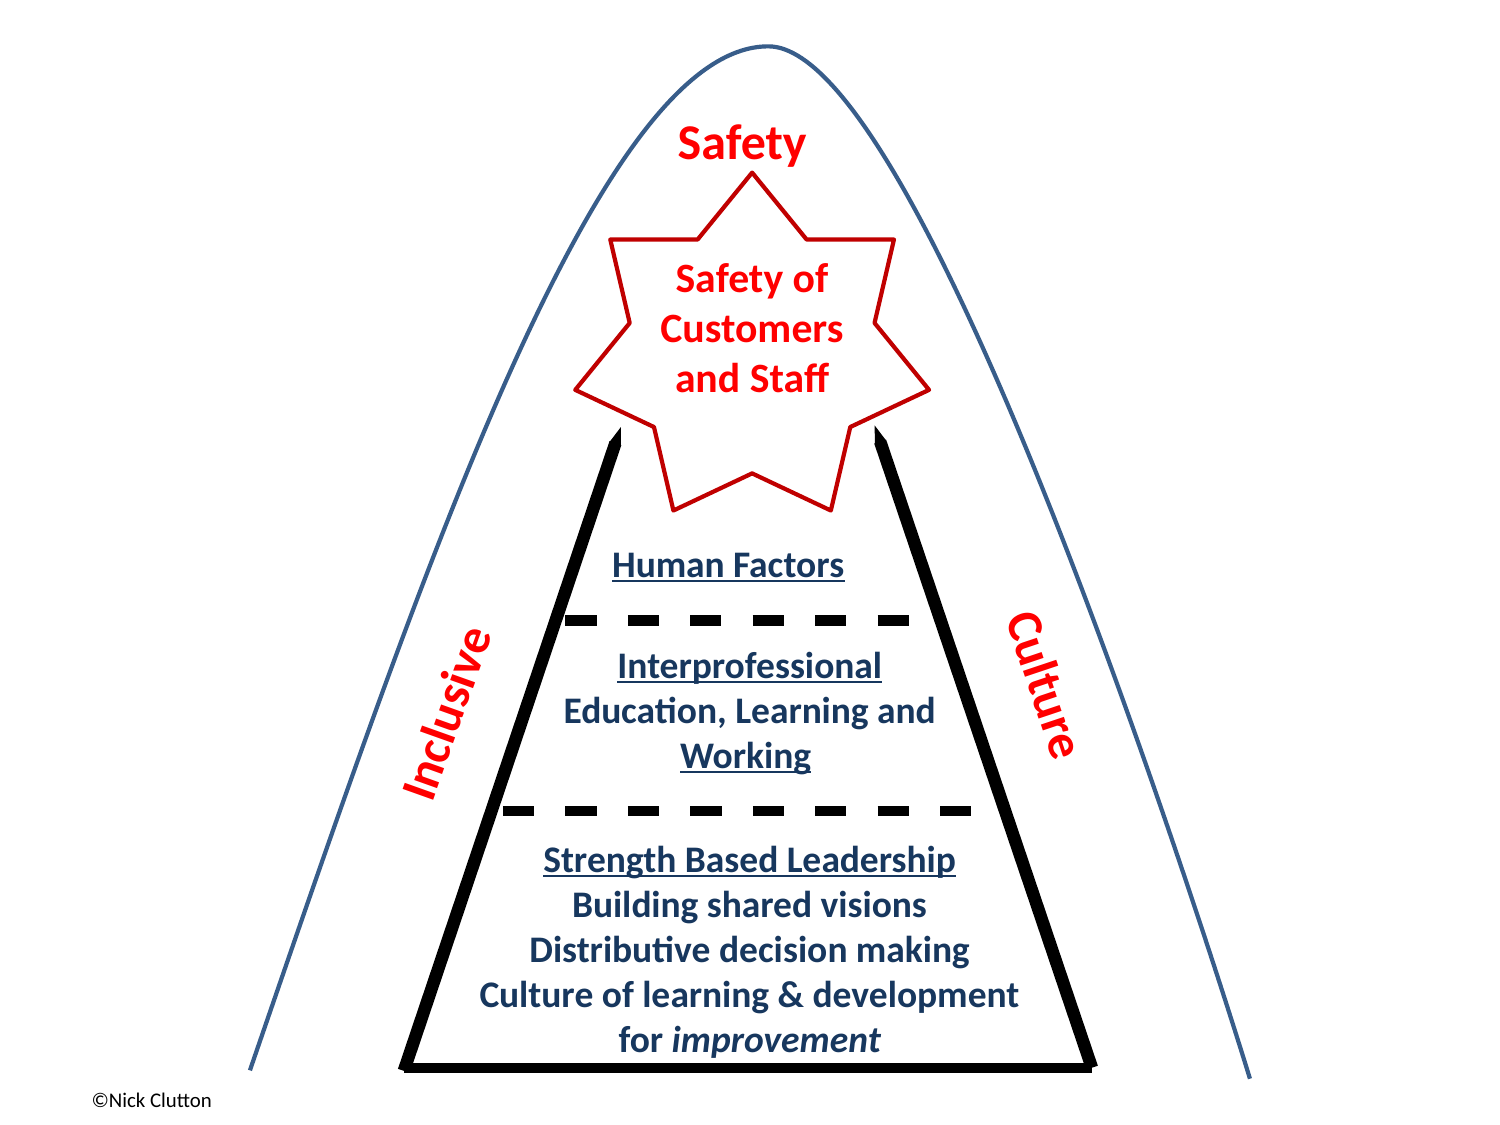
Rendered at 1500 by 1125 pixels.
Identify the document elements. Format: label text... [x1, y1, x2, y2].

text_box Inclusive [373, 568, 526, 824]
text_box Strength Based Leadership Building shared visions Distributive decision making Culture of learning & development for improvement [463, 828, 1037, 1068]
text_box Safety of Customers and Staff [623, 243, 881, 408]
text_box ©Nick Clutton [76, 1078, 235, 1120]
text_box Human Factors [597, 532, 860, 592]
text_box Culture [984, 586, 1114, 783]
text_box Safety [663, 102, 822, 177]
text_box Interprofessional Education, Learning and Working [541, 633, 959, 783]
